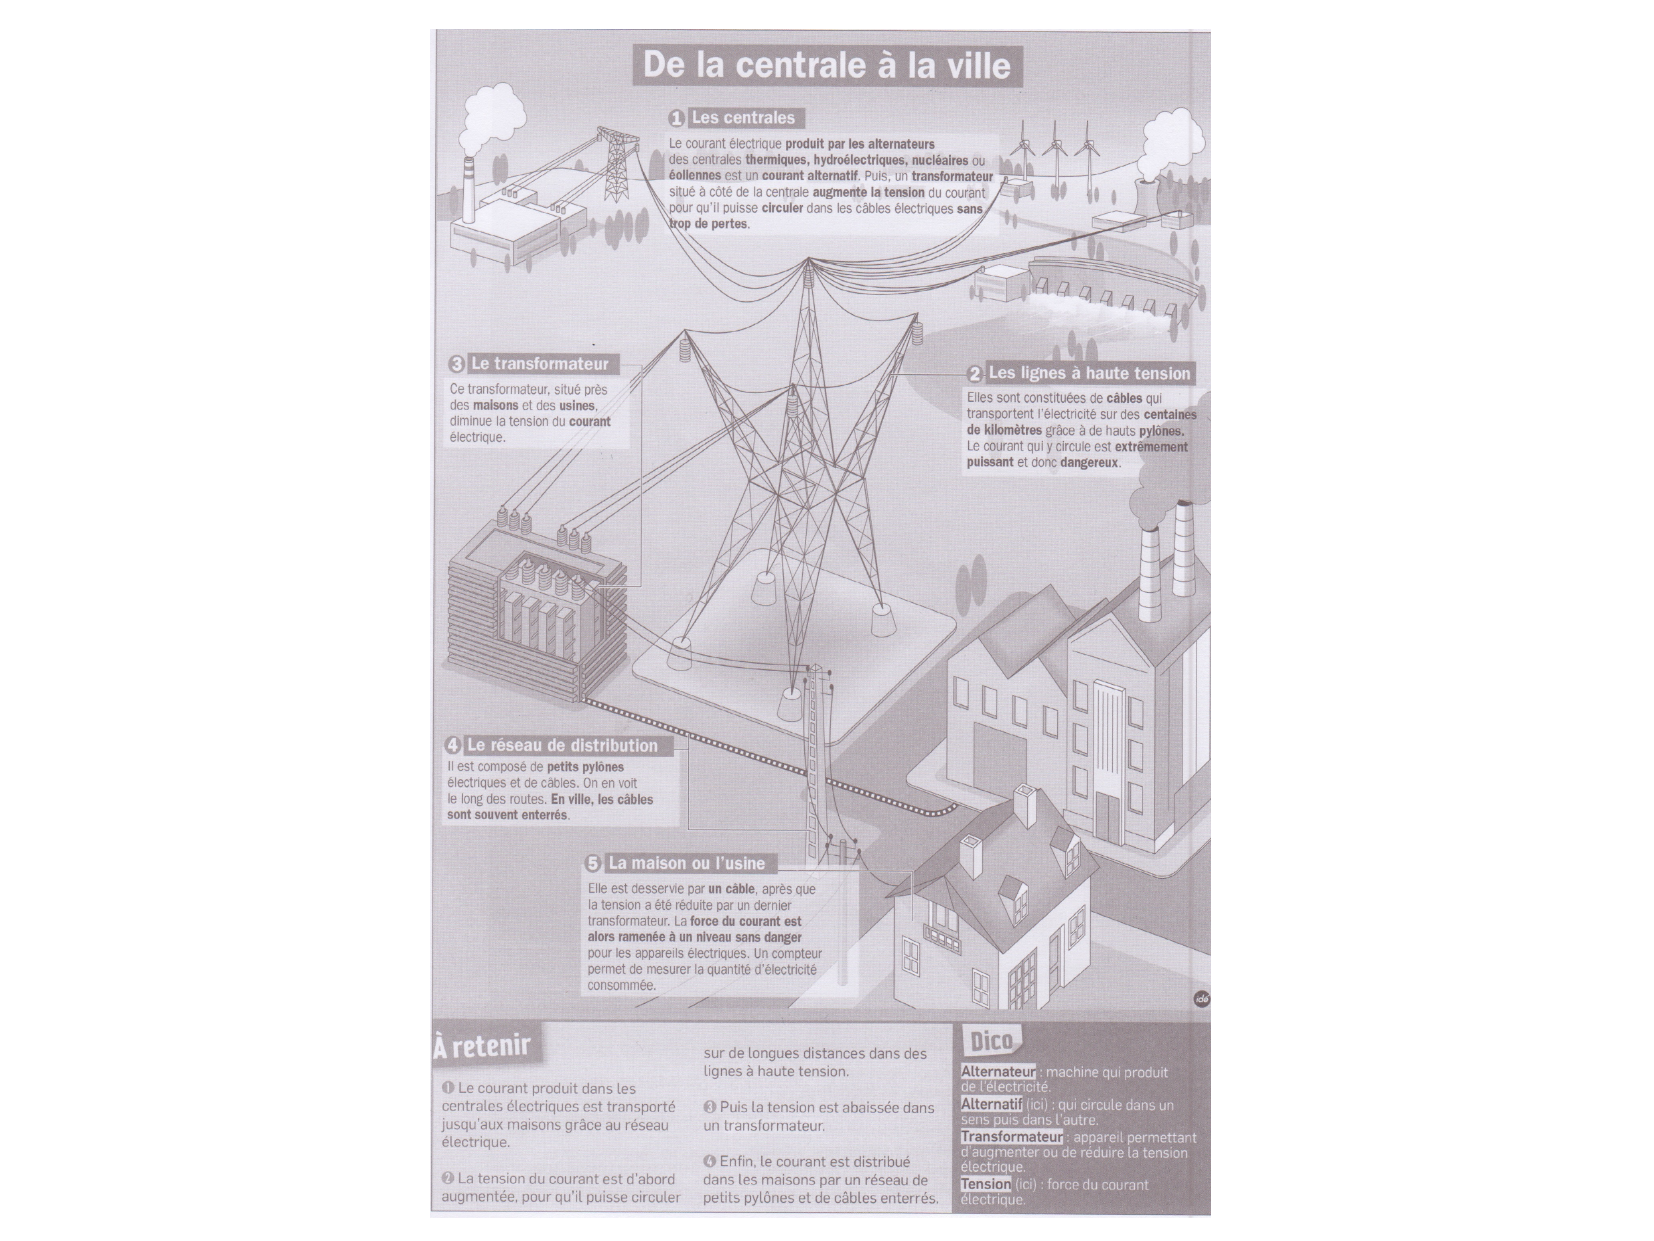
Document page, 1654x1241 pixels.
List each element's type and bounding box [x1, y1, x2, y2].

picture [430, 29, 1211, 1219]
